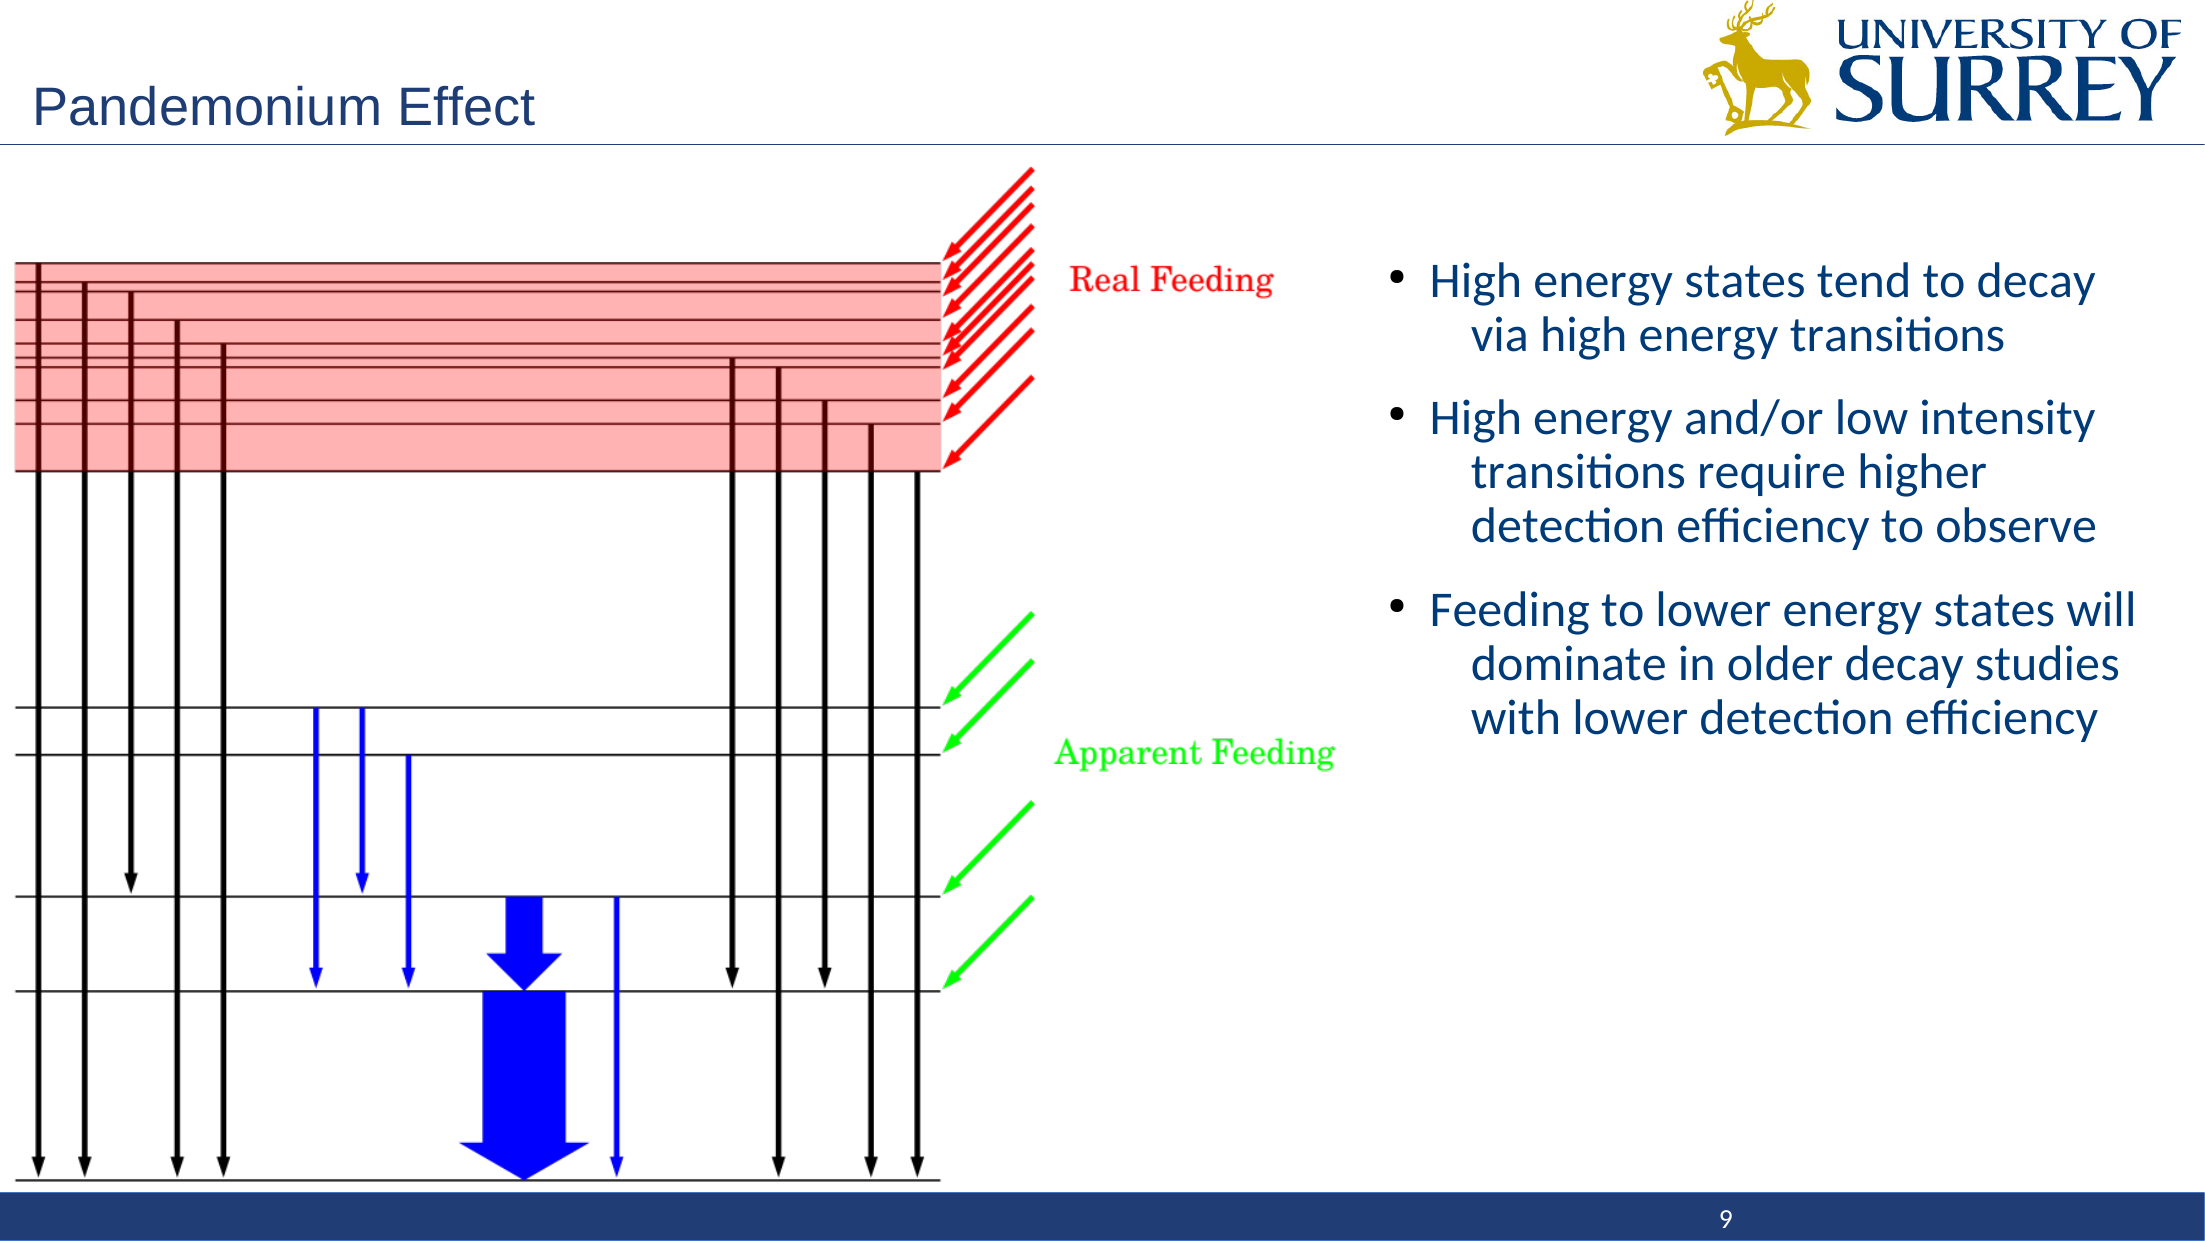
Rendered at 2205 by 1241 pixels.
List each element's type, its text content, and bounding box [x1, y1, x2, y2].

text_box Pandemonium Effect [17, 68, 556, 146]
text_box High energy states tend to decay via high energy transitions High energy and/or low intensity transitions require higher detection efficiency to observe Feeding to lower energy states will dominate in older decay studies with lower detection efficiency [1388, 254, 2151, 832]
text_box [1703, 1185, 2200, 1241]
picture [0, 146, 1358, 1241]
